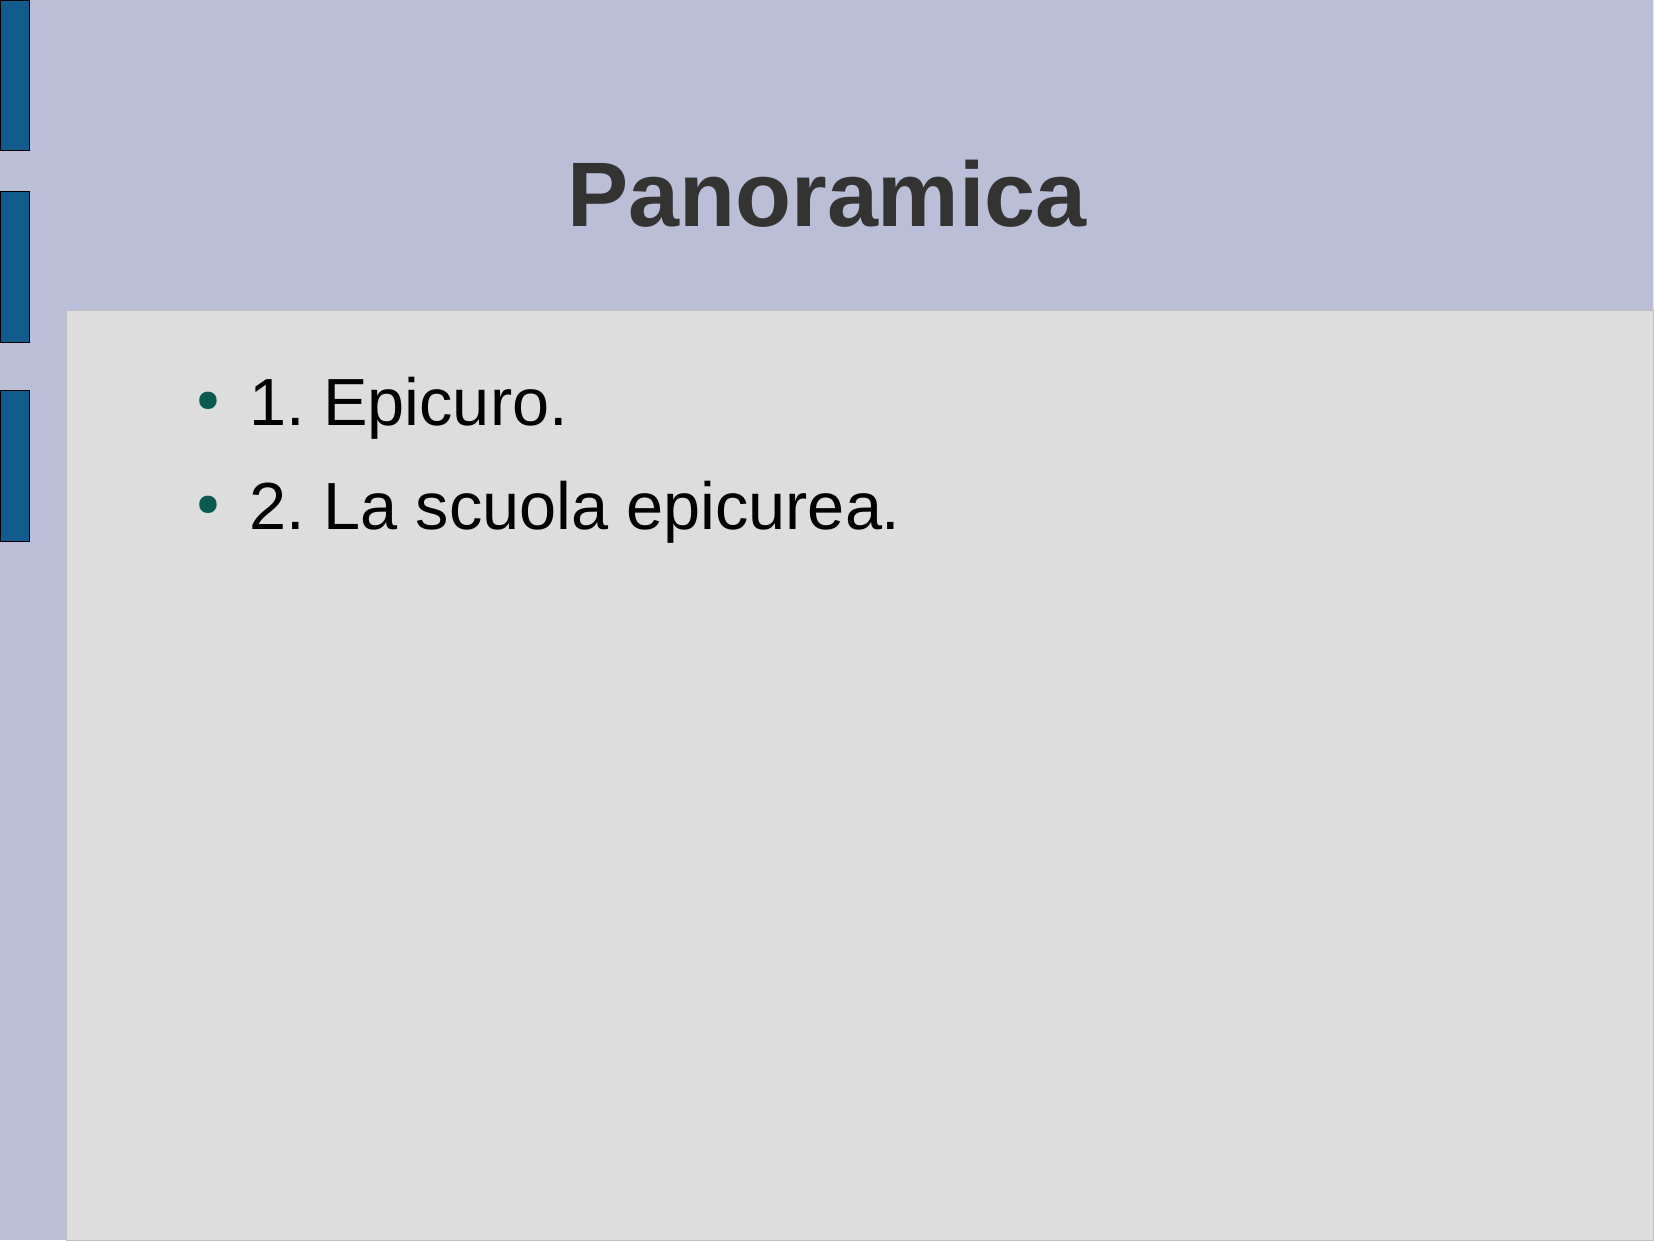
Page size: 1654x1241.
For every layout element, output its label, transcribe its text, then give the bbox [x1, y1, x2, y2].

title Panoramica [121, 91, 1534, 299]
list 1. Epicuro. 2. La scuola epicurea. [178, 364, 1570, 1147]
